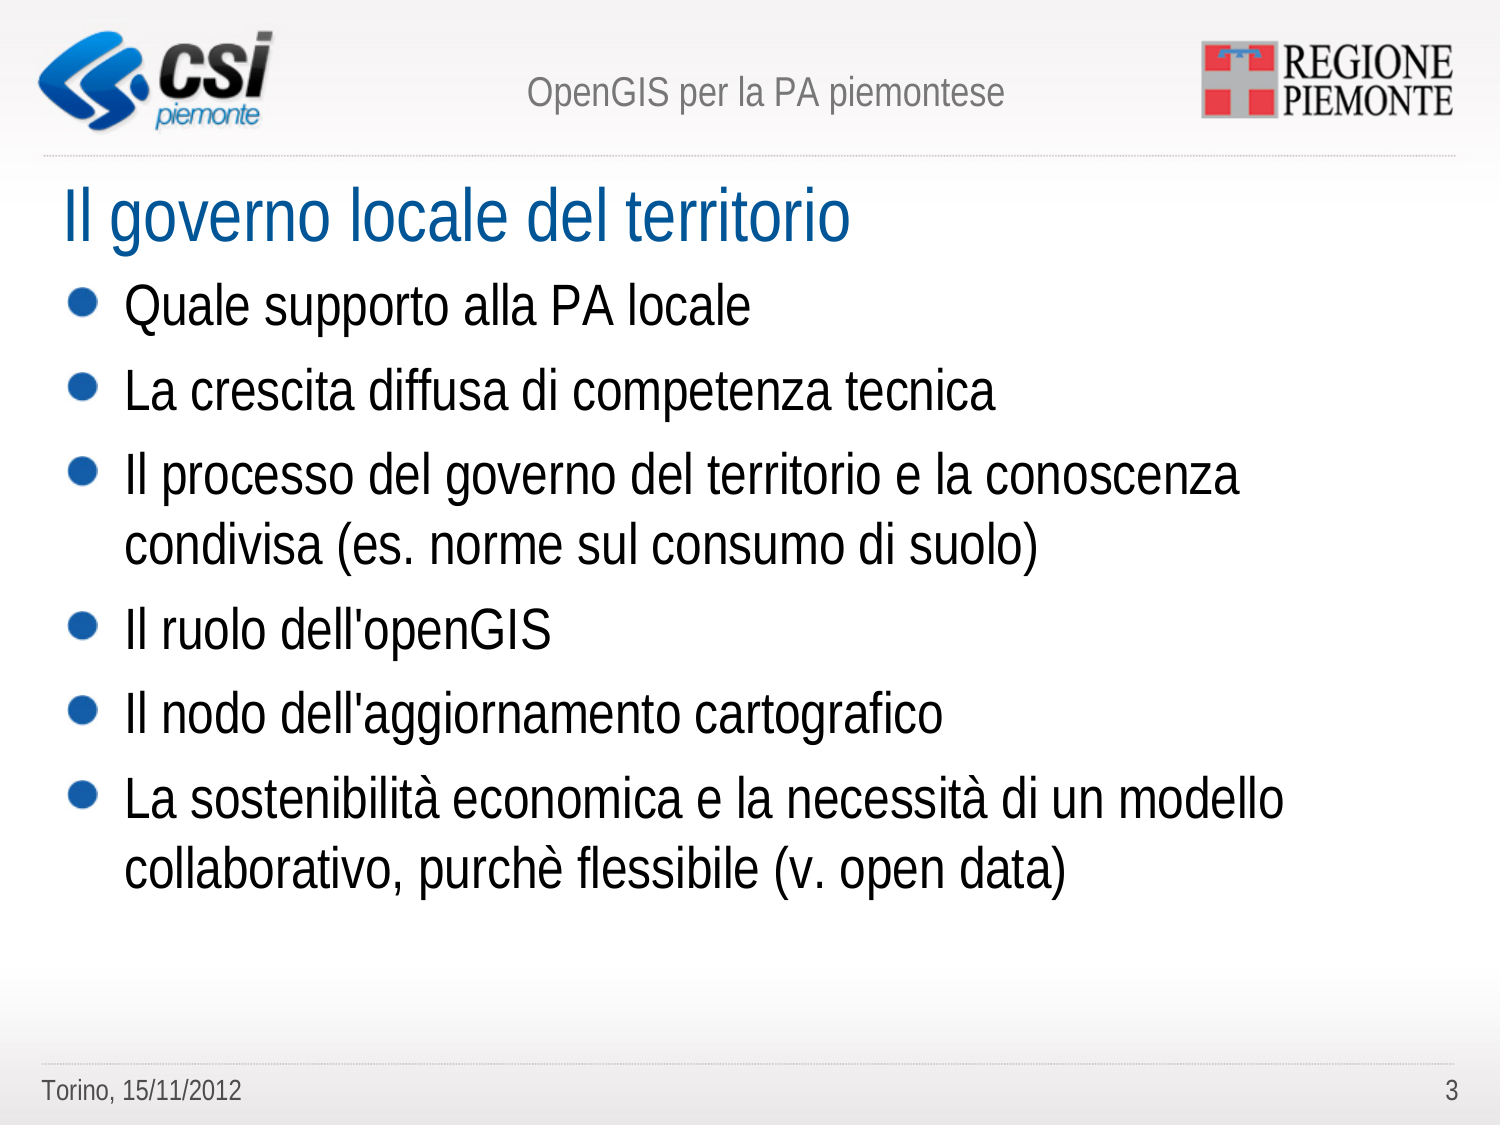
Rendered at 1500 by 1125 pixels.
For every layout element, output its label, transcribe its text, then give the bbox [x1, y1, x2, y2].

picture [0, 0, 1500, 1125]
list Quale supporto alla PA locale La crescita diffusa di competenza tecnica Il processo del governo del territorio e la conoscenza condivisa (es. norme sul consumo di suolo) Il ruolo dell'openGIS Il nodo dell'aggiornamento cartografico La sostenibilità economica e la necessità di un modello collaborativo, purchè flessibile (v. open data) [53, 259, 1447, 1055]
title Il governo locale del territorio [47, 158, 1447, 370]
